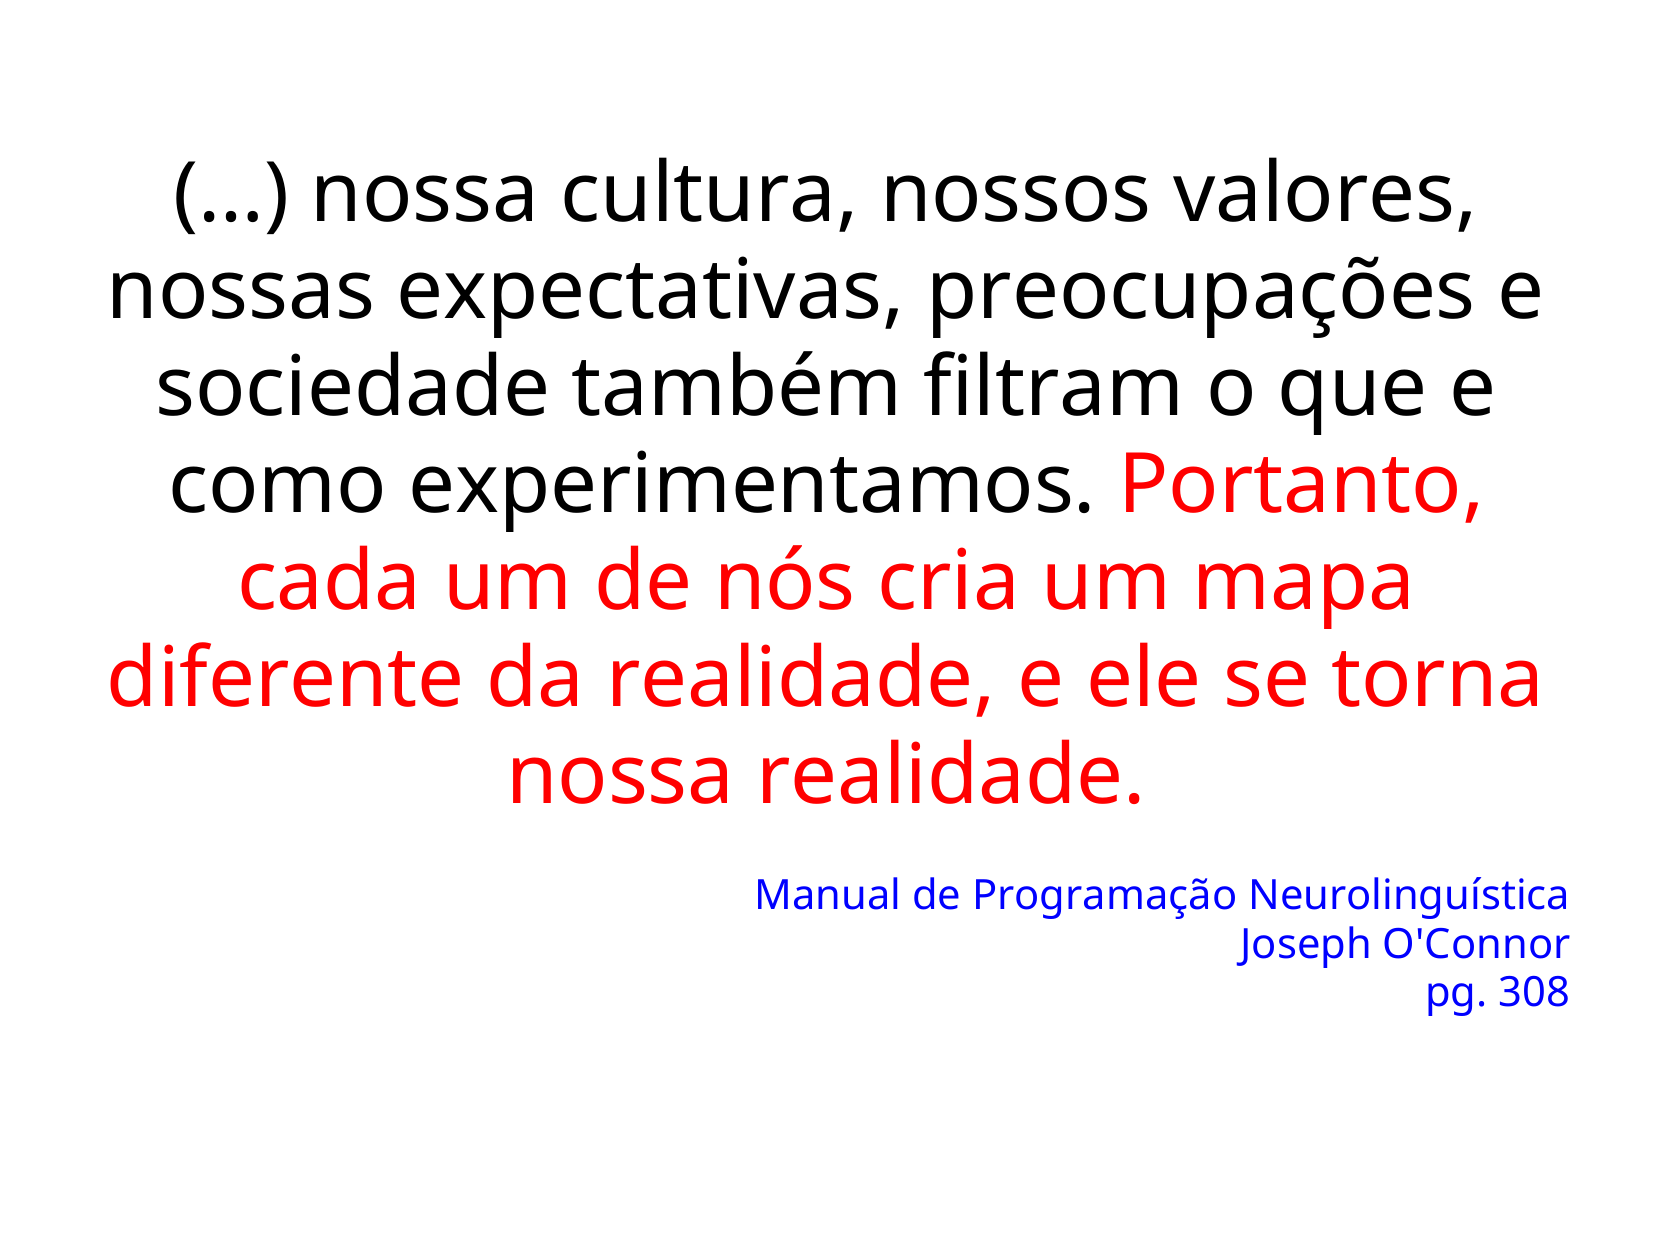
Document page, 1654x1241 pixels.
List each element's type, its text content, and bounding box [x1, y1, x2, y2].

text_box (…) nossa cultura, nossos valores, nossas expectativas, preocupações e sociedade também filtram o que e como experimentamos. Portanto, cada um de nós cria um mapa diferente da realidade, e ele se torna nossa realidade. Manual de Programação Neurolinguística Joseph O'Connor pg. 308 [82, 49, 1571, 1109]
